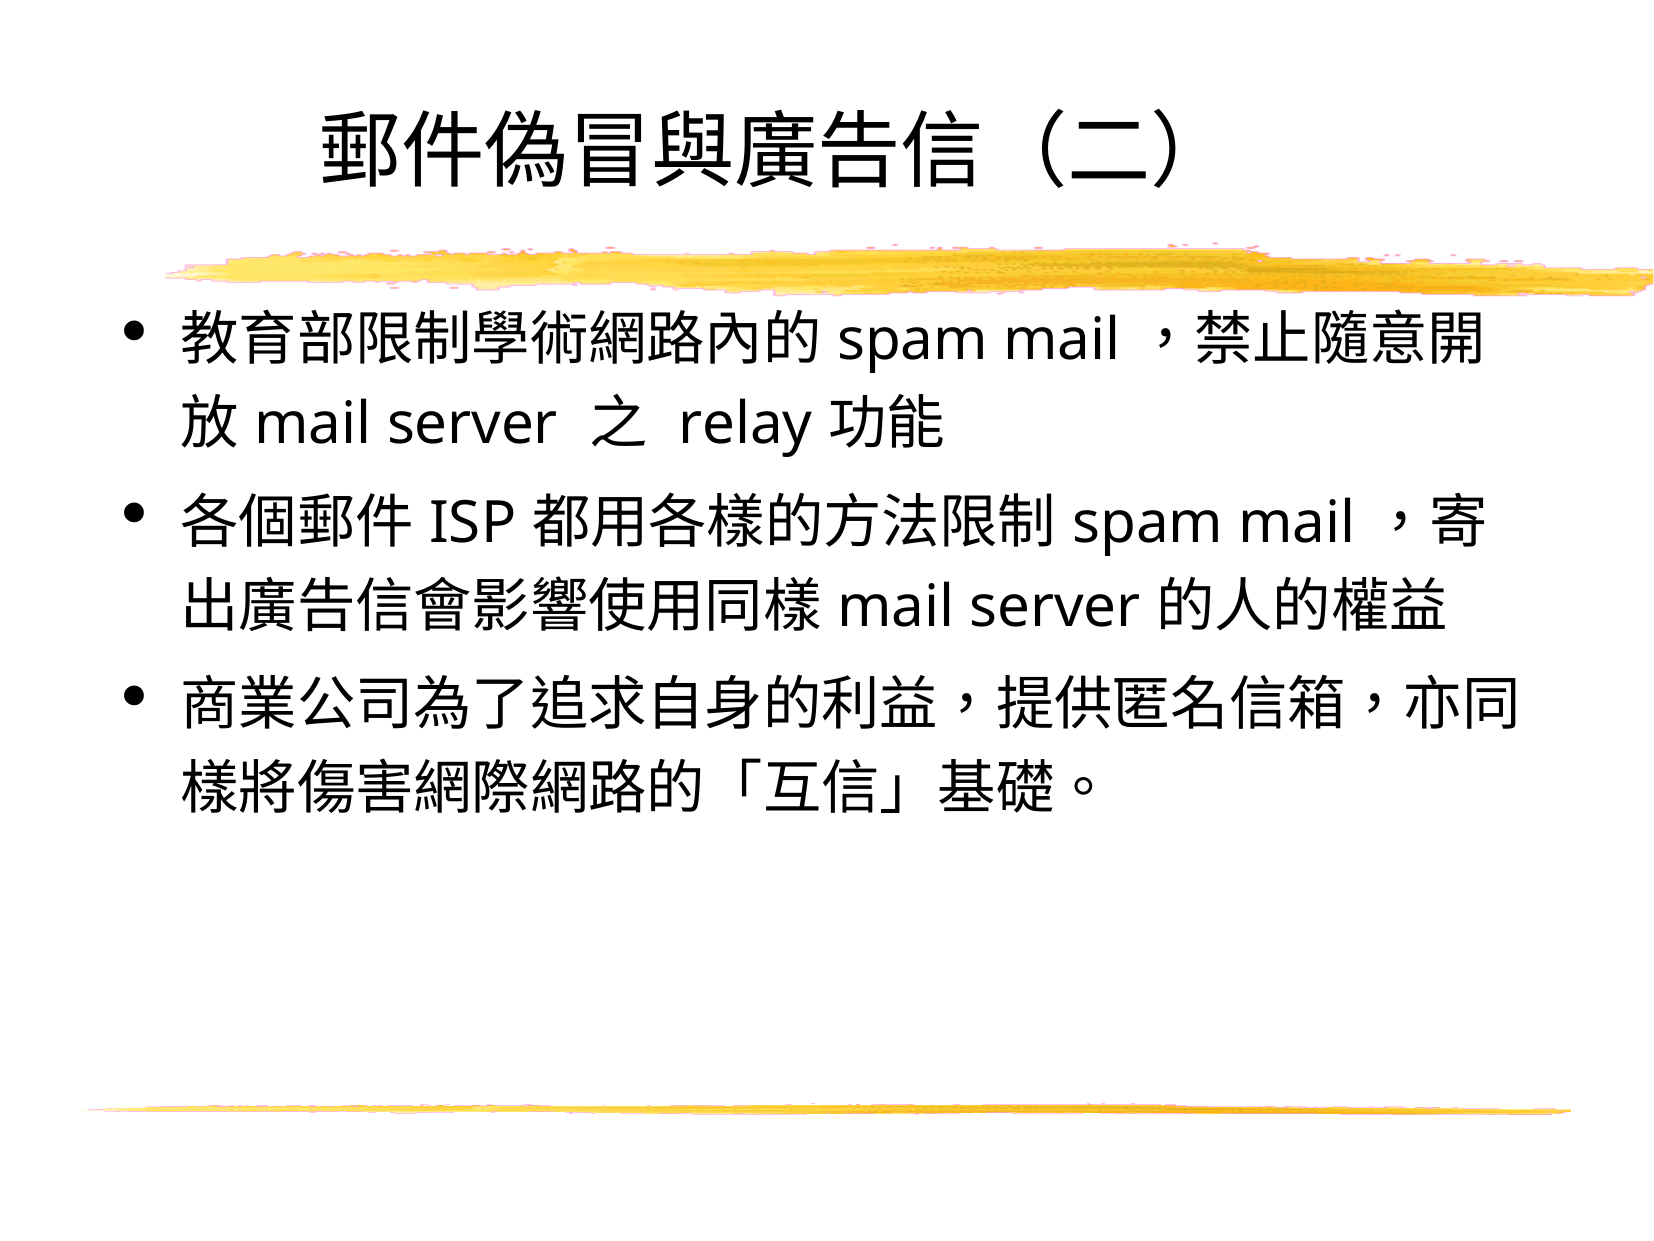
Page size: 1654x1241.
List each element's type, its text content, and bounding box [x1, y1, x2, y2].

list 教育部限制學術網路內的spam mail，禁止隨意開放mail server 之 relay功能 各個郵件ISP都用各樣的方法限制spam mail，寄出廣告信會影響使用同樣mail server的人的權益 商業公司為了追求自身的利益，提供匿名信箱，亦同樣將傷害網際網路的「互信」基礎。 [124, 292, 1530, 1151]
picture [1530, 1102, 1571, 1117]
title 郵件偽冒與廣告信（二） [73, 41, 1479, 249]
picture [165, 237, 1654, 308]
picture [82, 1102, 124, 1117]
